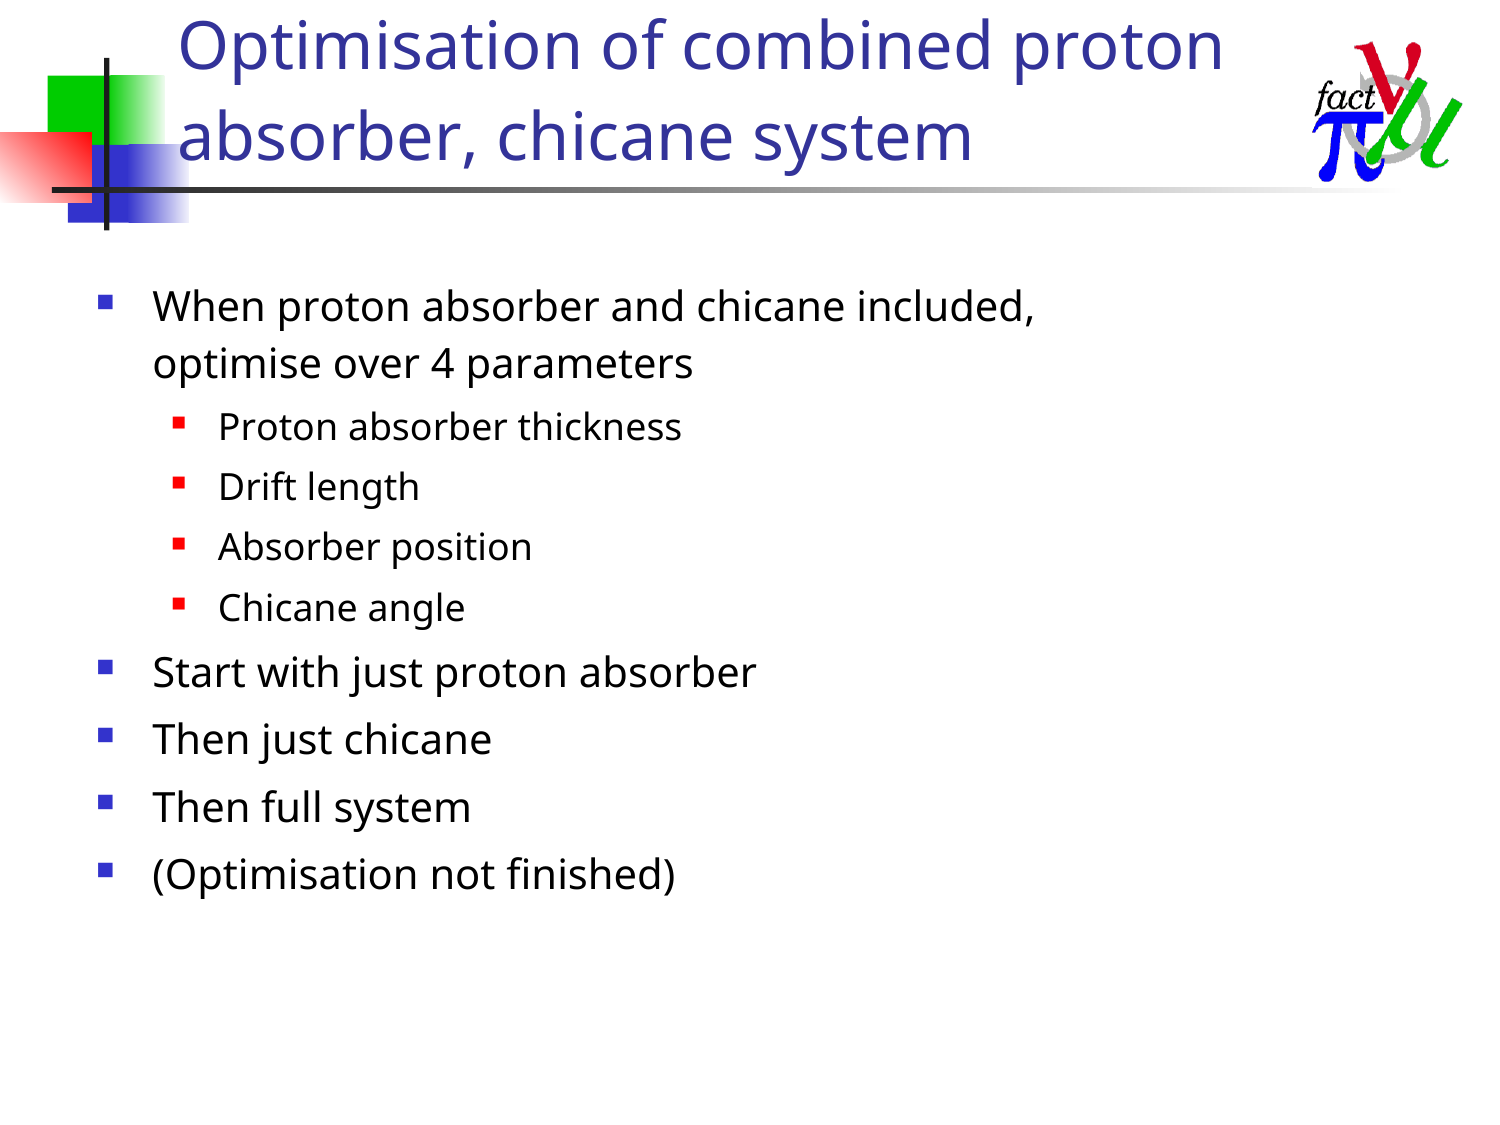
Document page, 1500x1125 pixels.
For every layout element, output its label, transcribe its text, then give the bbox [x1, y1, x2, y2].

list When proton absorber and chicane included, optimise over 4 parameters Proton absorber thickness Drift length Absorber position Chicane angle Start with just proton absorber Then just chicane Then full system (Optimisation not finished) [81, 269, 1228, 811]
picture [1441, 41, 1463, 188]
title Optimisation of combined proton absorber, chicane system [162, 0, 1441, 188]
